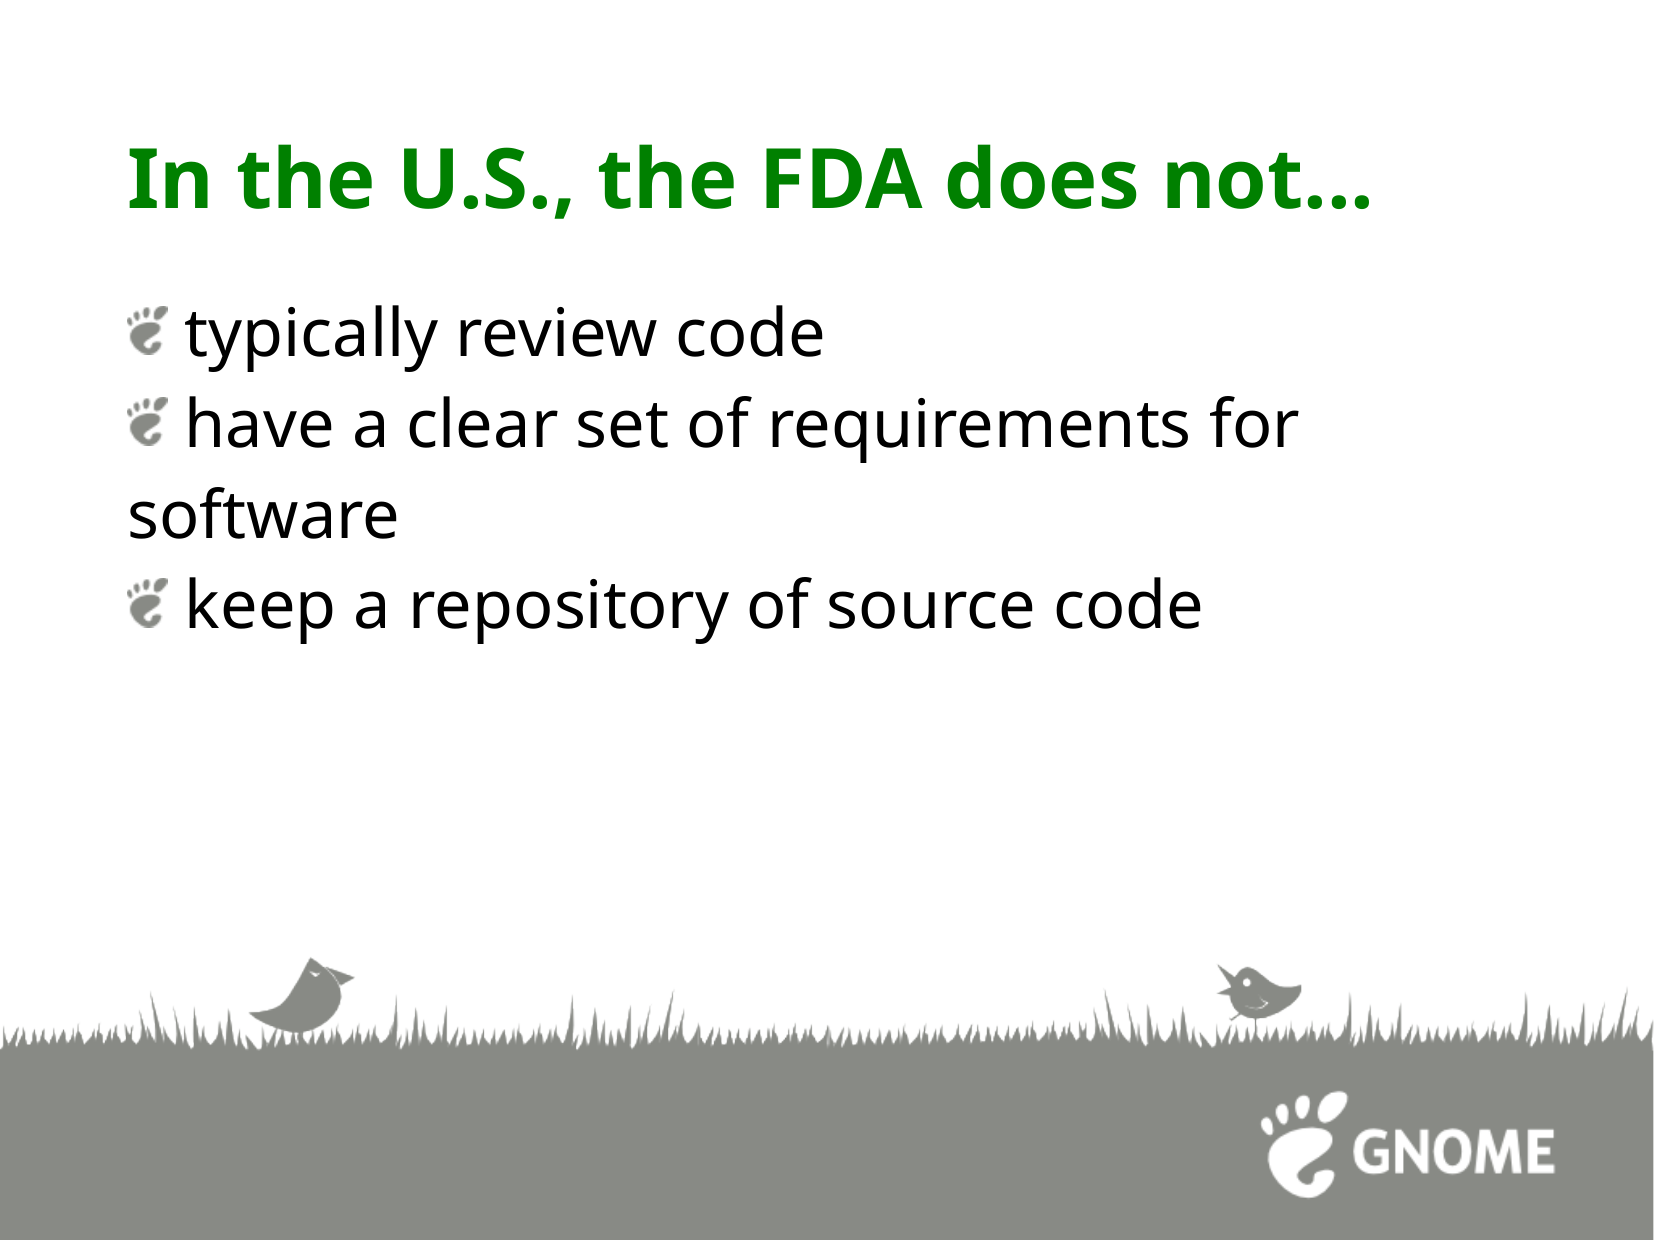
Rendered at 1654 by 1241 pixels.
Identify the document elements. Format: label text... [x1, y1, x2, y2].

text_box In the U.S., the FDA does not... [112, 112, 1538, 239]
picture [0, 0, 1654, 1241]
text_box typically review code have a clear set of requirements for software keep a repository of source code [112, 277, 1576, 562]
